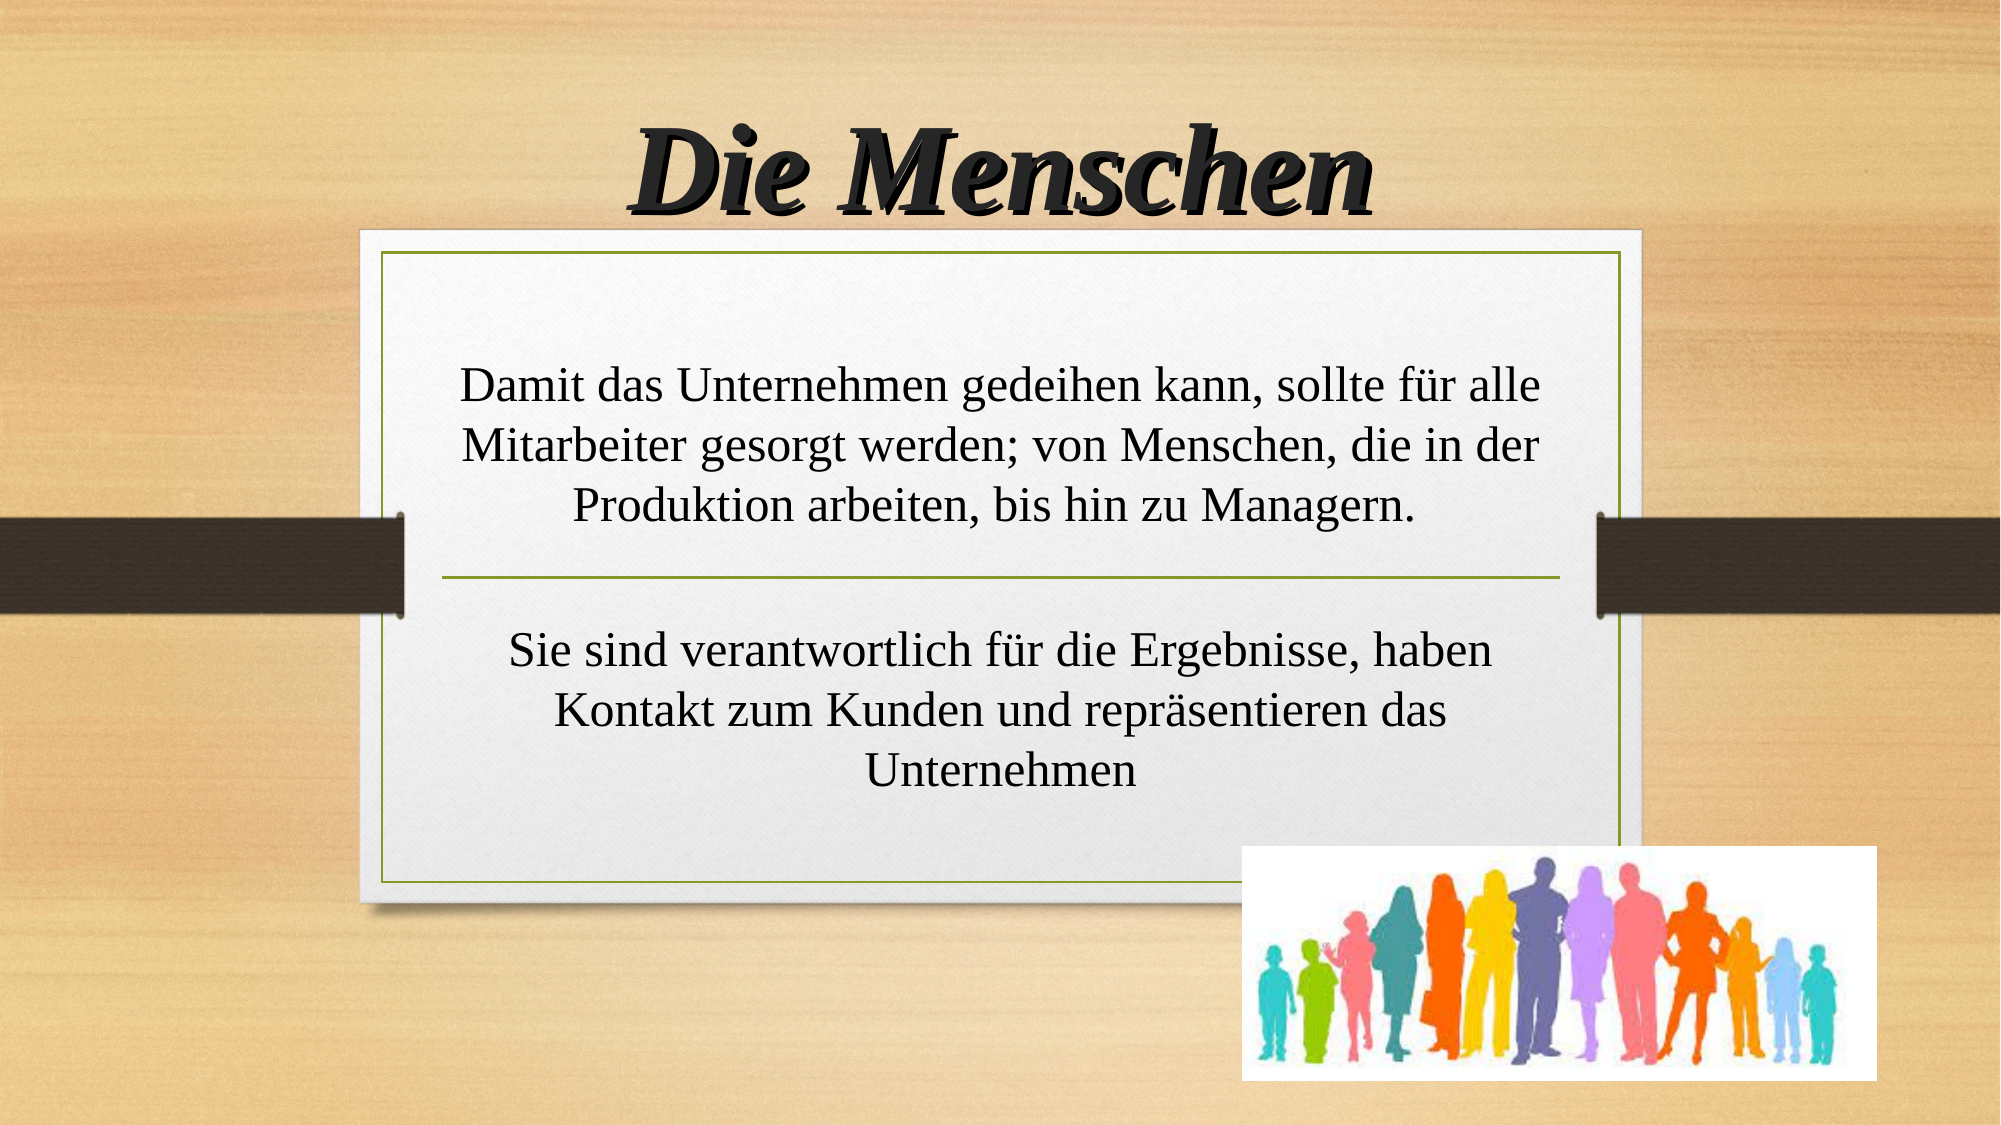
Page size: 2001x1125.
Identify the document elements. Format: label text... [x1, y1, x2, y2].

subtitle Damit das Unternehmen gedeihen kann, sollte für alle Mitarbeiter gesorgt werden; von Menschen, die in der Produktion arbeiten, bis hin zu Managern. Sie sind verantwortlich für die Ergebnisse, haben Kontakt zum Kunden und repräsentieren das Unternehmen [441, 343, 1560, 817]
picture [1242, 847, 1877, 1081]
title Die Menschen [441, 77, 1560, 240]
